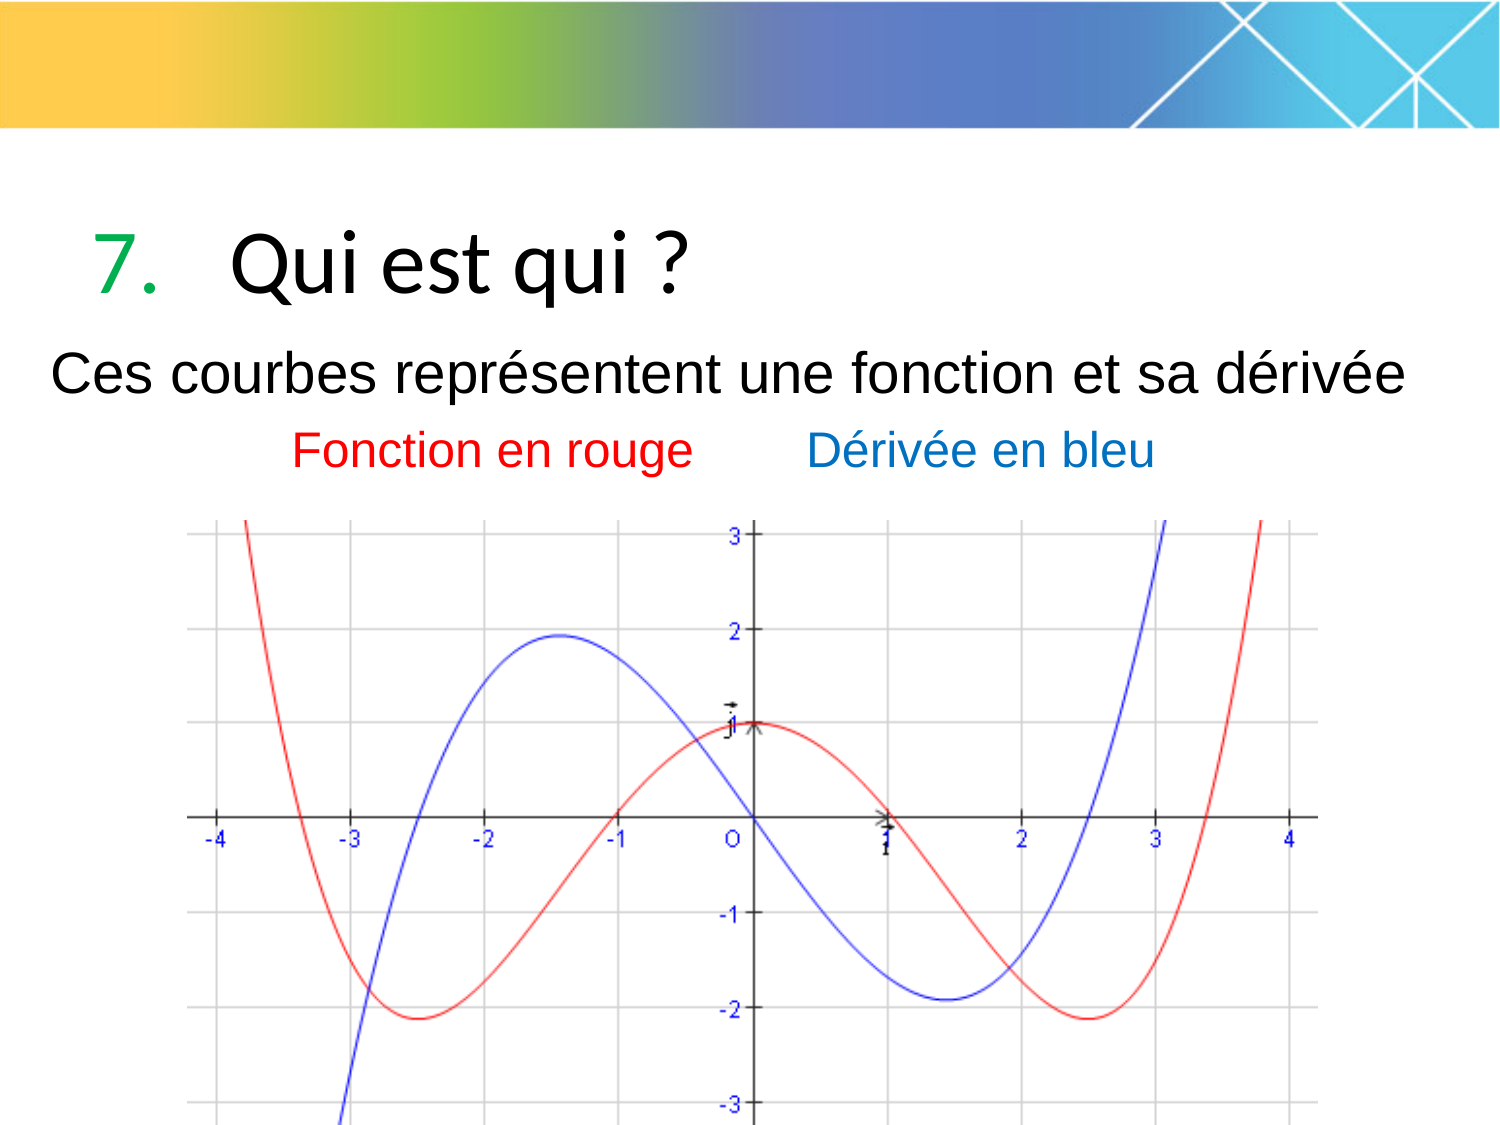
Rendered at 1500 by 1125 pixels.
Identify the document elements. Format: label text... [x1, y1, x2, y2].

title Qui est qui ? [76, 164, 1500, 351]
picture [187, 520, 1318, 1125]
text_box Ces courbes représentent une fonction et sa dérivée [35, 328, 1470, 414]
text_box Fonction en rouge Dérivée en bleu [234, 410, 1219, 486]
